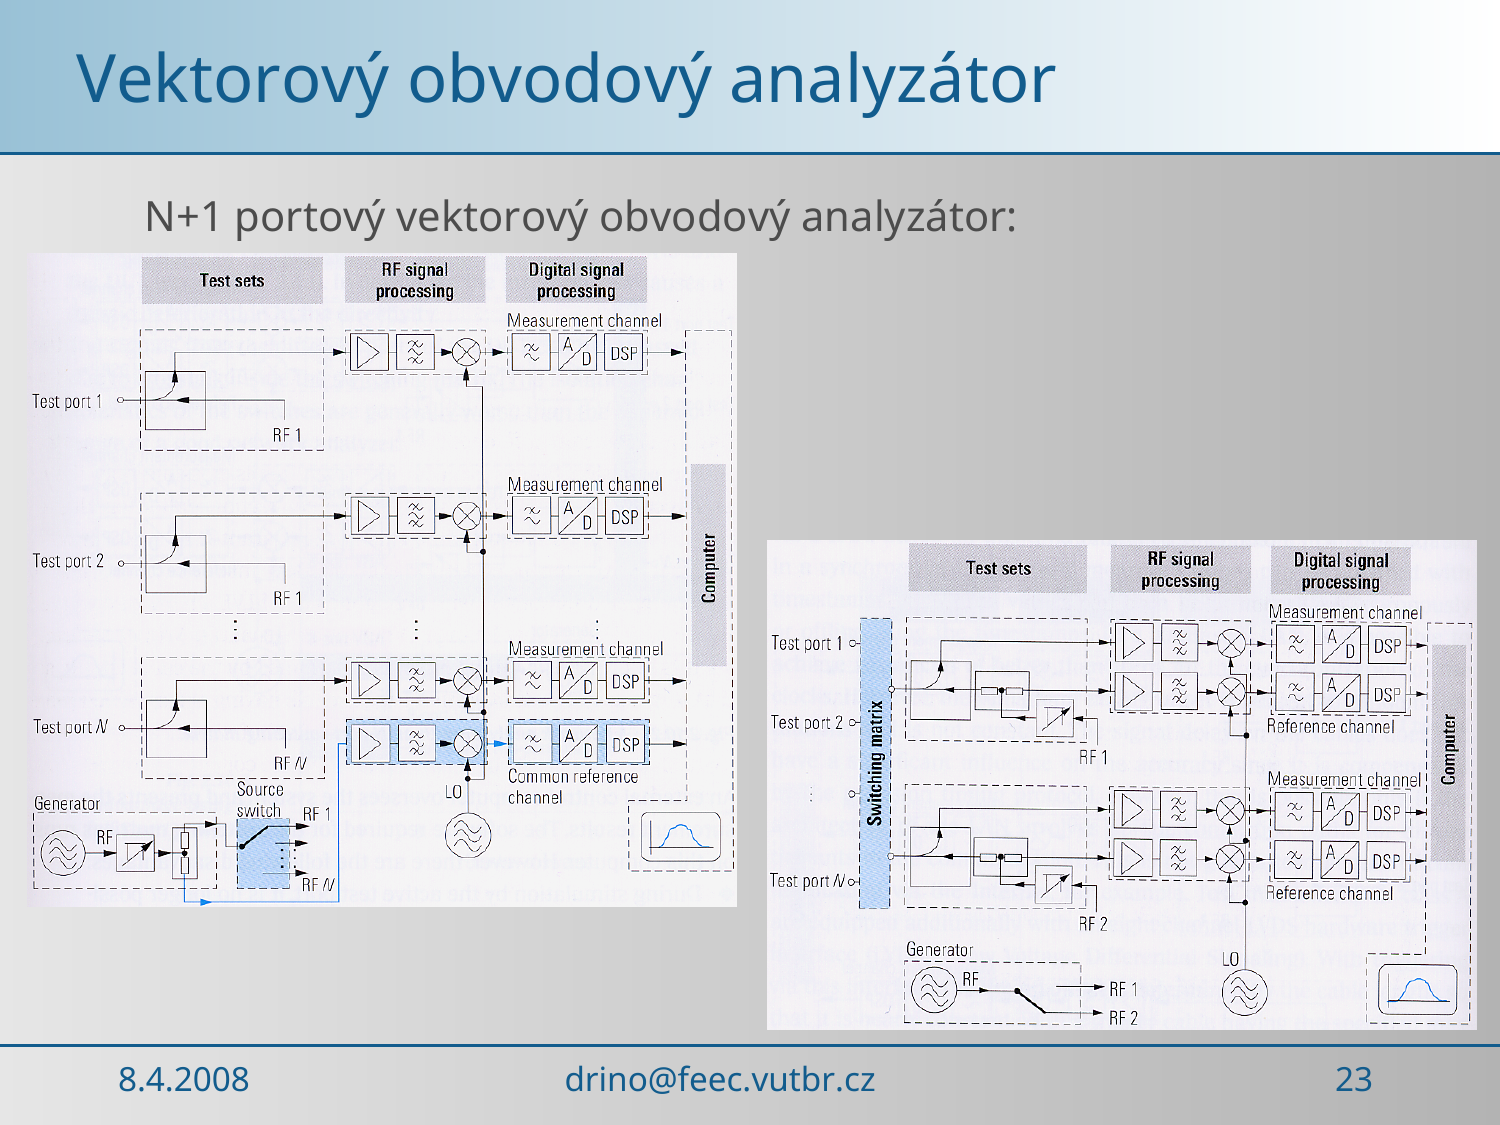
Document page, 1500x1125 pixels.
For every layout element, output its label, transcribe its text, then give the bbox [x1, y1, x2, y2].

text_box N+1 portový vektorový obvodový analyzátor: [59, 178, 1442, 252]
picture [27, 253, 737, 907]
title Vektorový obvodový analyzátor [0, 0, 1500, 152]
text_box drino@feec.vutbr.cz [454, 1049, 987, 1125]
picture [767, 540, 1477, 1030]
text_box <číslo> [1075, 1049, 1388, 1125]
text_box 8.4.2008 [103, 1049, 432, 1125]
